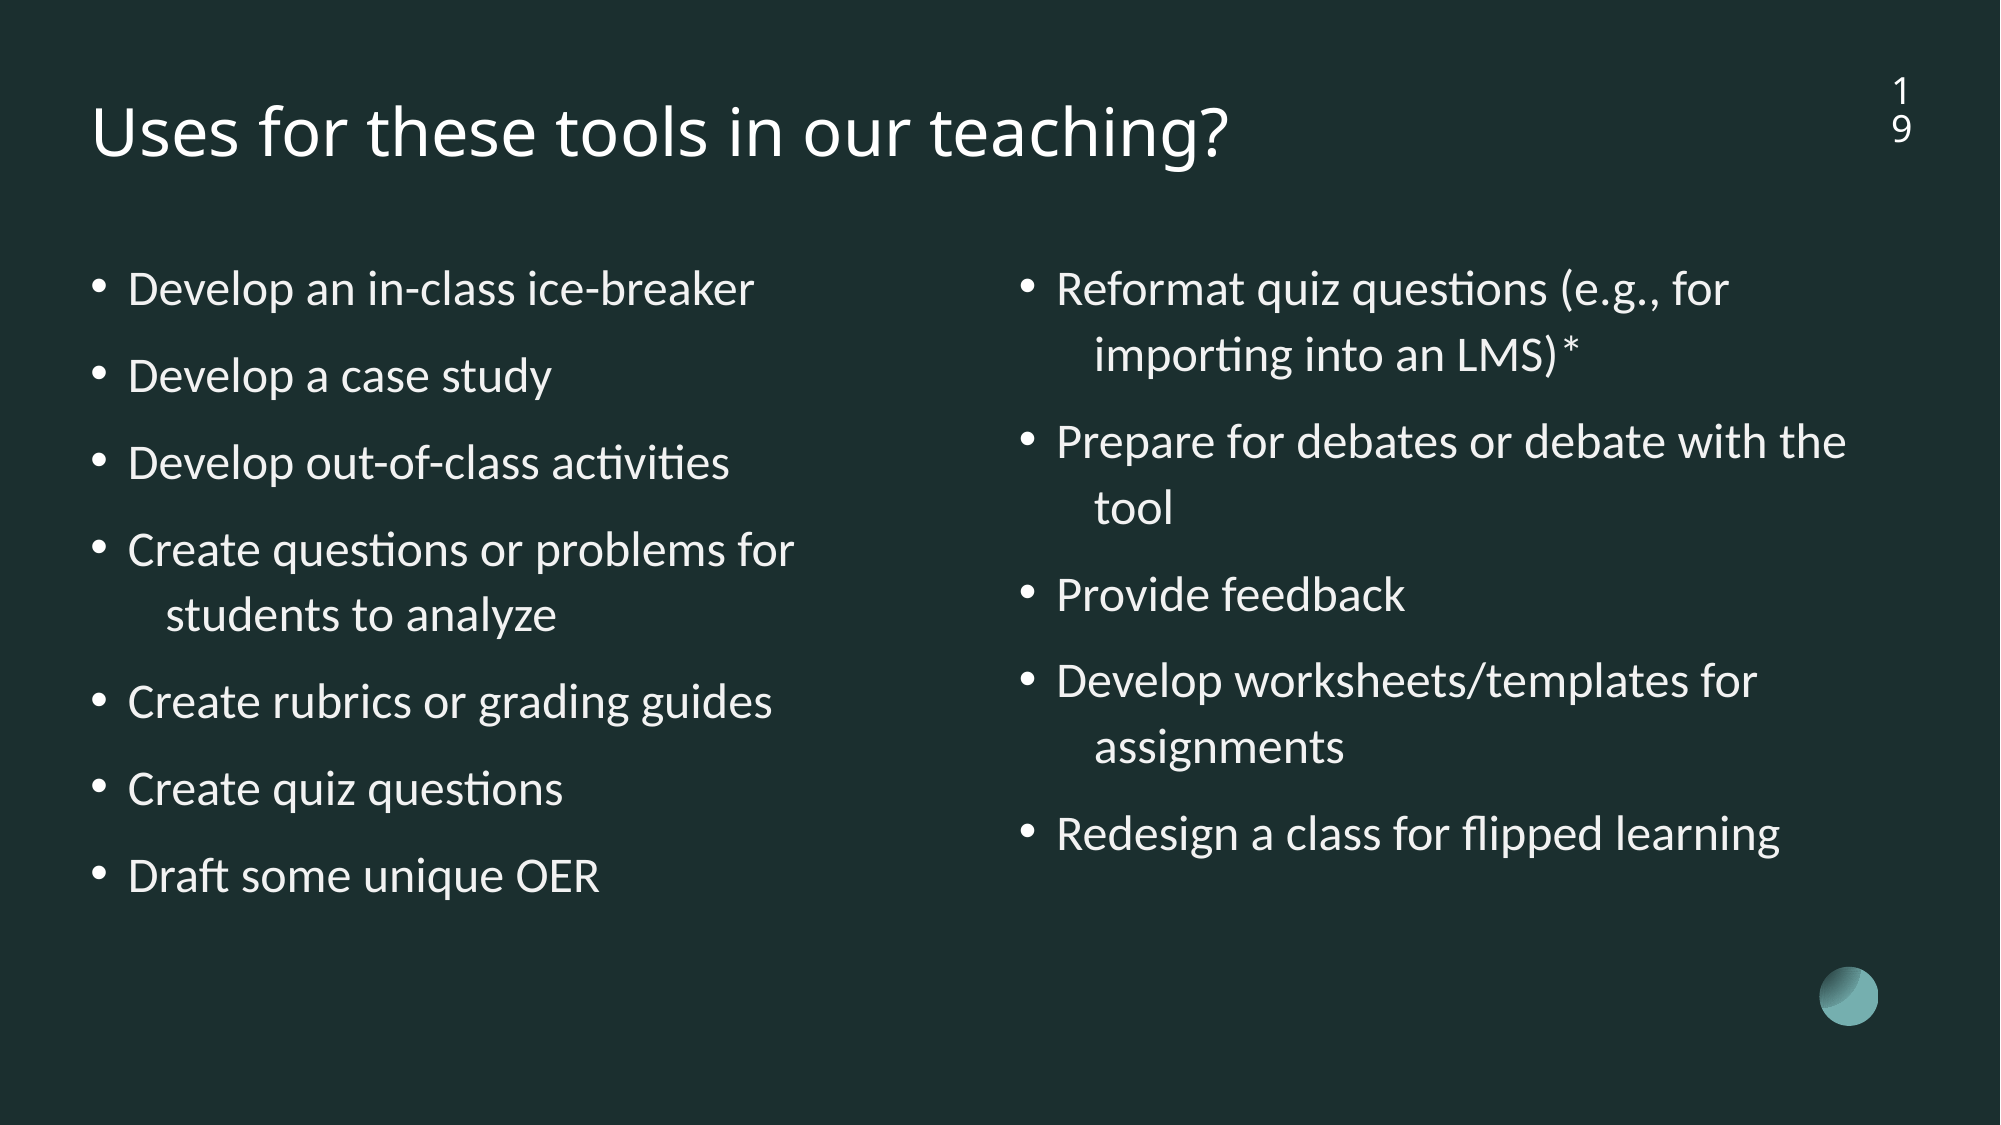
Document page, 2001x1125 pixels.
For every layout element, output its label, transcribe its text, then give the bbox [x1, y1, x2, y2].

text_box 19 [1876, 59, 1946, 121]
list Reformat quiz questions (e.g., for importing into an LMS)* Prepare for debates or debate with the tool Provide feedback Develop worksheets/templates for assignments Redesign a class for flipped learning [1019, 249, 1911, 1000]
list Develop an in-class ice-breaker Develop a case study Develop out-of-class activities Create questions or problems for students to analyze Create rubrics or grading guides Create quiz questions Draft some unique OER [90, 249, 981, 1000]
title Uses for these tools in our teaching? [90, 90, 1911, 309]
